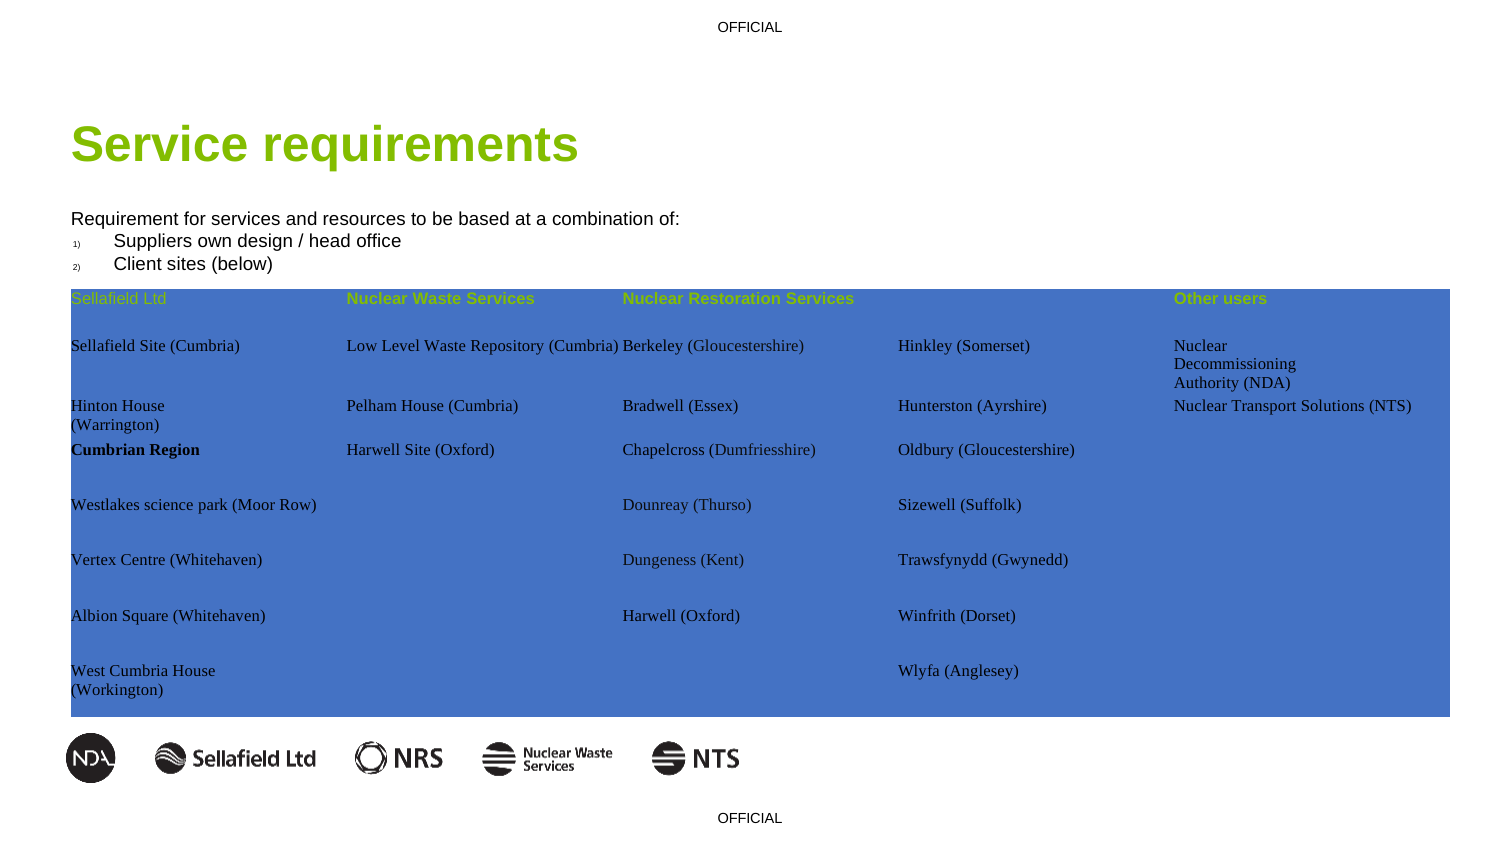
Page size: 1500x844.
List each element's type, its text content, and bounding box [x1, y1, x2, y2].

table_cell [1174, 496, 1450, 551]
table_cell Westlakes science park (Moor Row) [71, 496, 347, 551]
table_cell Hinkley (Somerset) [898, 337, 1174, 397]
table_header Sellafield Ltd [71, 289, 347, 337]
table_cell [347, 606, 622, 662]
table_cell [1174, 551, 1450, 606]
table_header Other users [1174, 289, 1450, 337]
table_cell Harwell Site (Oxford) [347, 440, 622, 496]
table_cell Harwell (Oxford) [622, 606, 898, 662]
table_cell Cumbrian Region [71, 440, 347, 496]
table_cell Trawsfynydd (Gwynedd) [898, 551, 1174, 606]
list Requirement for services and resources to be based at a combination of: Suppliers own design / head office Client sites (below) [70, 206, 1353, 400]
table_cell [347, 662, 622, 717]
table_cell [347, 551, 622, 606]
table_cell Pelham House (Cumbria) [347, 397, 622, 440]
table_cell Sellafield Site (Cumbria) [71, 337, 347, 397]
table_cell Nuclear Decommissioning Authority (NDA) [1174, 337, 1450, 397]
table_cell [1174, 606, 1450, 662]
table_cell Sizewell (Suffolk) [898, 496, 1174, 551]
table_cell Winfrith (Dorset) [898, 606, 1174, 662]
table_cell West Cumbria House (Workington) [71, 662, 347, 717]
table_cell Bradwell (Essex) [622, 397, 898, 440]
table_header Nuclear Waste Services [347, 289, 622, 337]
table_cell Dounreay (Thurso) [622, 496, 898, 551]
table_cell [622, 662, 898, 717]
list Service requirements [70, 118, 662, 175]
table_cell Wlyfa (Anglesey) [898, 662, 1174, 717]
table_cell Oldbury (Gloucestershire) [898, 440, 1174, 496]
table_cell Nuclear Transport Solutions (NTS) [1174, 397, 1450, 440]
table_cell Low Level Waste Repository (Cumbria) [347, 337, 622, 397]
table_header Nuclear Restoration Services [622, 289, 1174, 337]
table_cell [1174, 440, 1450, 496]
table_cell Chapelcross (Dumfriesshire) [622, 440, 898, 496]
table_cell [1174, 662, 1450, 717]
table_cell Berkeley (Gloucestershire) [622, 337, 898, 397]
table_cell Hinton House (Warrington) [71, 397, 347, 440]
table_cell Dungeness (Kent) [622, 551, 898, 606]
table_cell Hunterston (Ayrshire) [898, 397, 1174, 440]
table_cell Vertex Centre (Whitehaven) [71, 551, 347, 606]
table_cell [347, 496, 622, 551]
table_cell Albion Square (Whitehaven) [71, 606, 347, 662]
